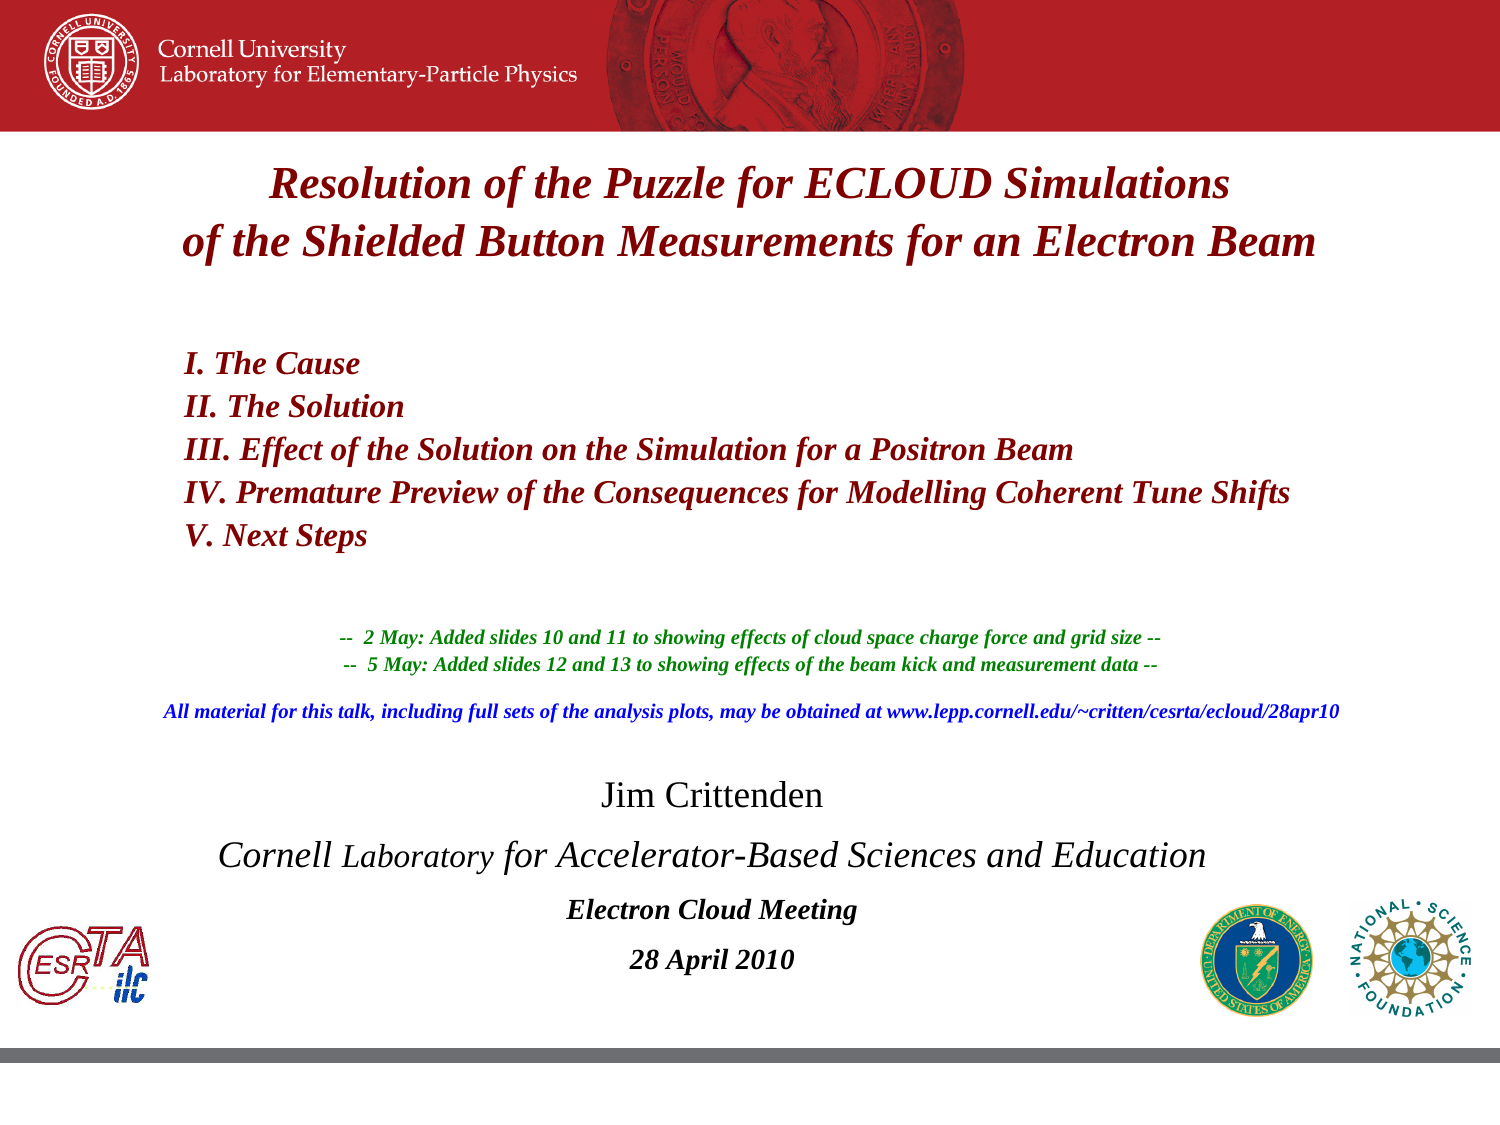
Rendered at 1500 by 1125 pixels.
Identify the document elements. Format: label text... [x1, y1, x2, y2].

picture [1238, 904, 1313, 1017]
picture [0, 0, 1500, 127]
text_box All material for this talk, including full sets of the analysis plots, may be obtained at www.lepp.cornell.edu/~critten/cesrta/ecloud/28apr10 [105, 691, 1396, 751]
title I. The Cause II. The Solution III. Effect of the Solution on the Simulation for a Positron Beam IV. Premature Preview of the Consequences for Modelling Coherent Tune Shifts V. Next Steps [169, 299, 1332, 594]
picture [1350, 899, 1471, 1017]
subtitle Jim Crittenden Cornell Laboratory for Accelerator-Based Sciences and Education Electron Cloud Meeting 28 April 2010 [187, 765, 1238, 1028]
title Resolution of the Puzzle for ECLOUD Simulations of the Shielded Button Measurements for an Electron Beam [0, 127, 1500, 289]
text_box -- 2 May: Added slides 10 and 11 to showing effects of cloud space charge force and grid size -- -- 5 May: Added slides 12 and 13 to showing effects of the beam kick and measurement data -- [105, 615, 1396, 691]
picture [8, 899, 151, 1036]
